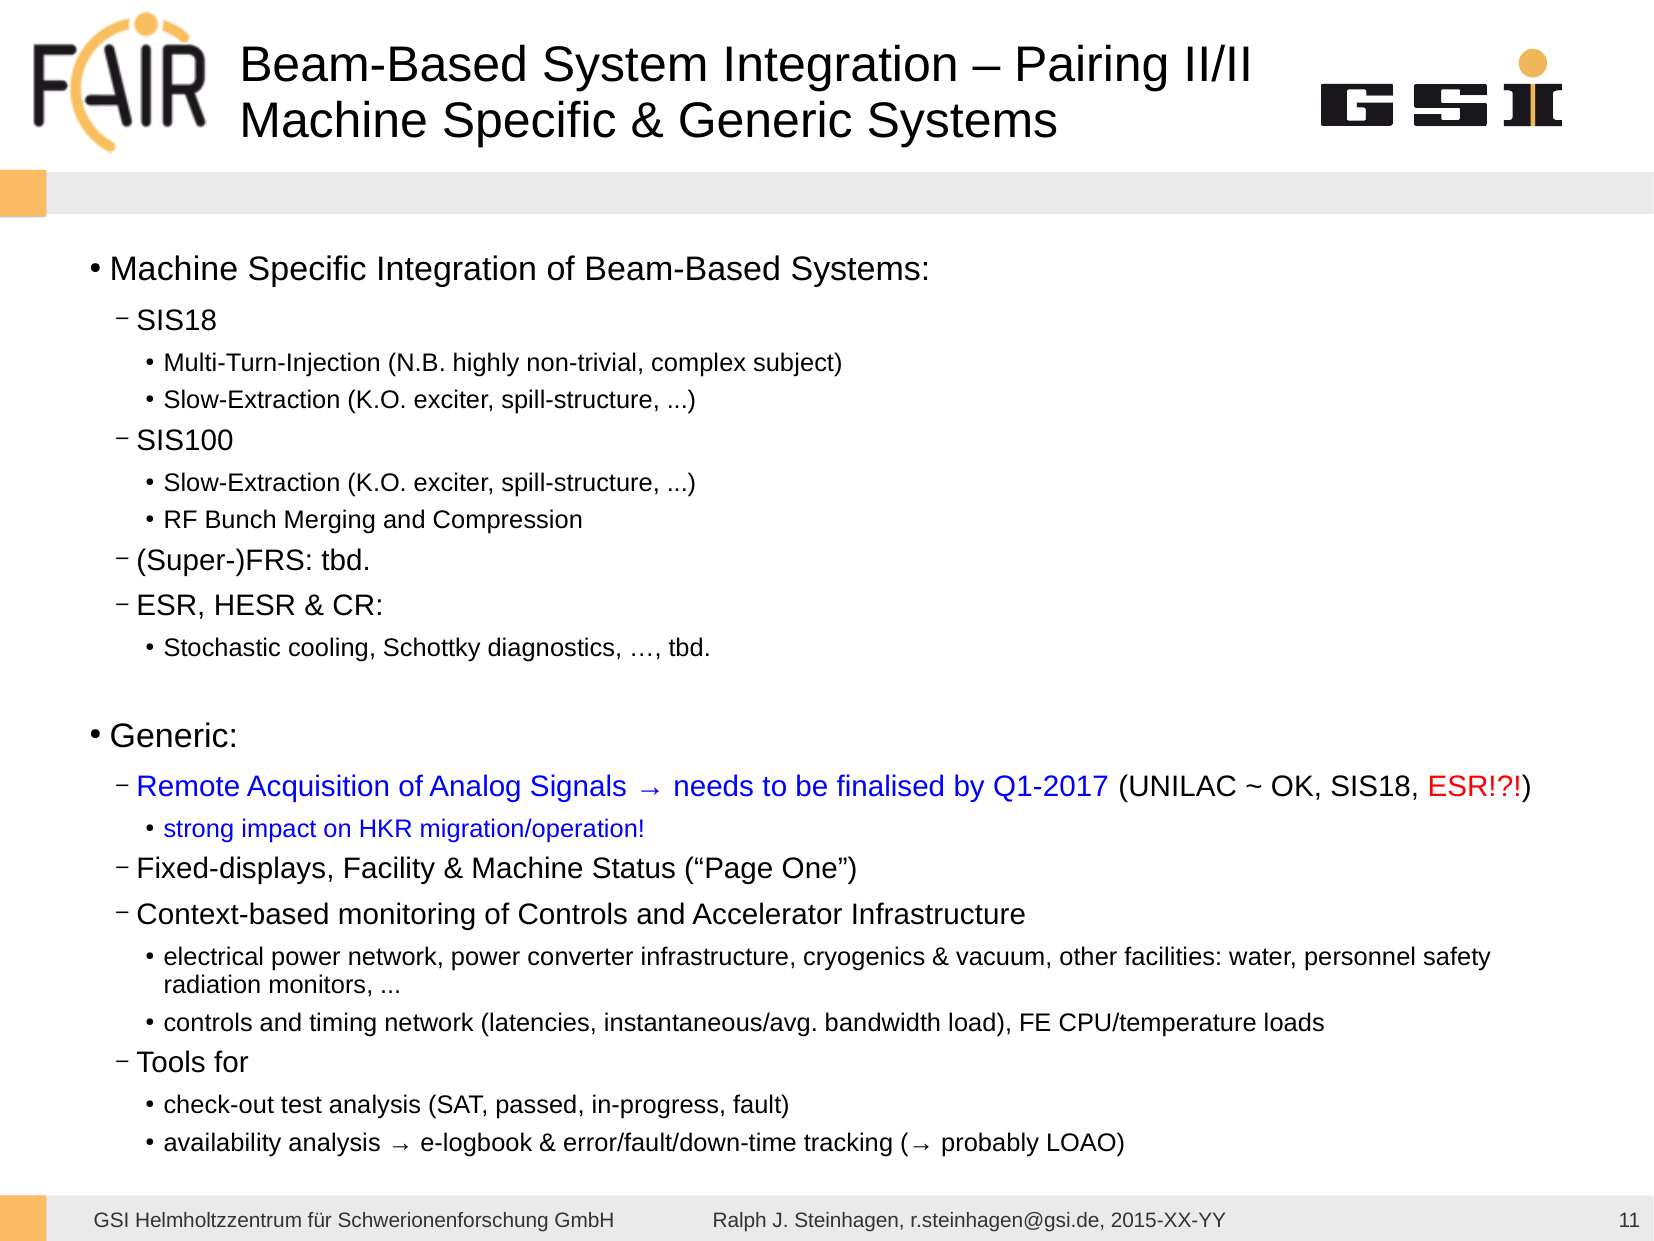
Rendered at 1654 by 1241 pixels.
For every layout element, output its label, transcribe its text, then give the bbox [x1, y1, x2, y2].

picture [1365, 46, 1564, 129]
picture [33, 10, 207, 155]
list Machine Specific Integration of Beam-Based Systems: SIS18 Multi-Turn-Injection (N.B. highly non-trivial, complex subject) Slow-Extraction (K.O. exciter, spill-structure, ...) SIS100 Slow-Extraction (K.O. exciter, spill-structure, ...) RF Bunch Merging and Compression (Super-)FRS: tbd. ESR, HESR & CR: Stochastic cooling, Schottky diagnostics, …, tbd. Generic: Remote Acquisition of Analog Signals → needs to be finalised by Q1-2017 (UNILAC ~ OK, SIS18, ESR!?!) strong impact on HKR migration/operation! Fixed-displays, Facility & Machine Status (“Page One”) Context-based monitoring of Controls and Accelerator Infrastructure electrical power network, power converter infrastructure, cryogenics & vacuum, other facilities: water, personnel safety radiation monitors, ... controls and timing network (latencies, instantaneous/avg. bandwidth load), FE CPU/temperature loads Tools for check-out test analysis (SAT, passed, in-progress, fault) availability analysis → e-logbook & error/fault/down-time tracking (→ probably LOAO) [82, 249, 1571, 1158]
title Beam-Based System Integration – Pairing II/II Machine Specific & Generic Systems [239, 0, 1365, 186]
